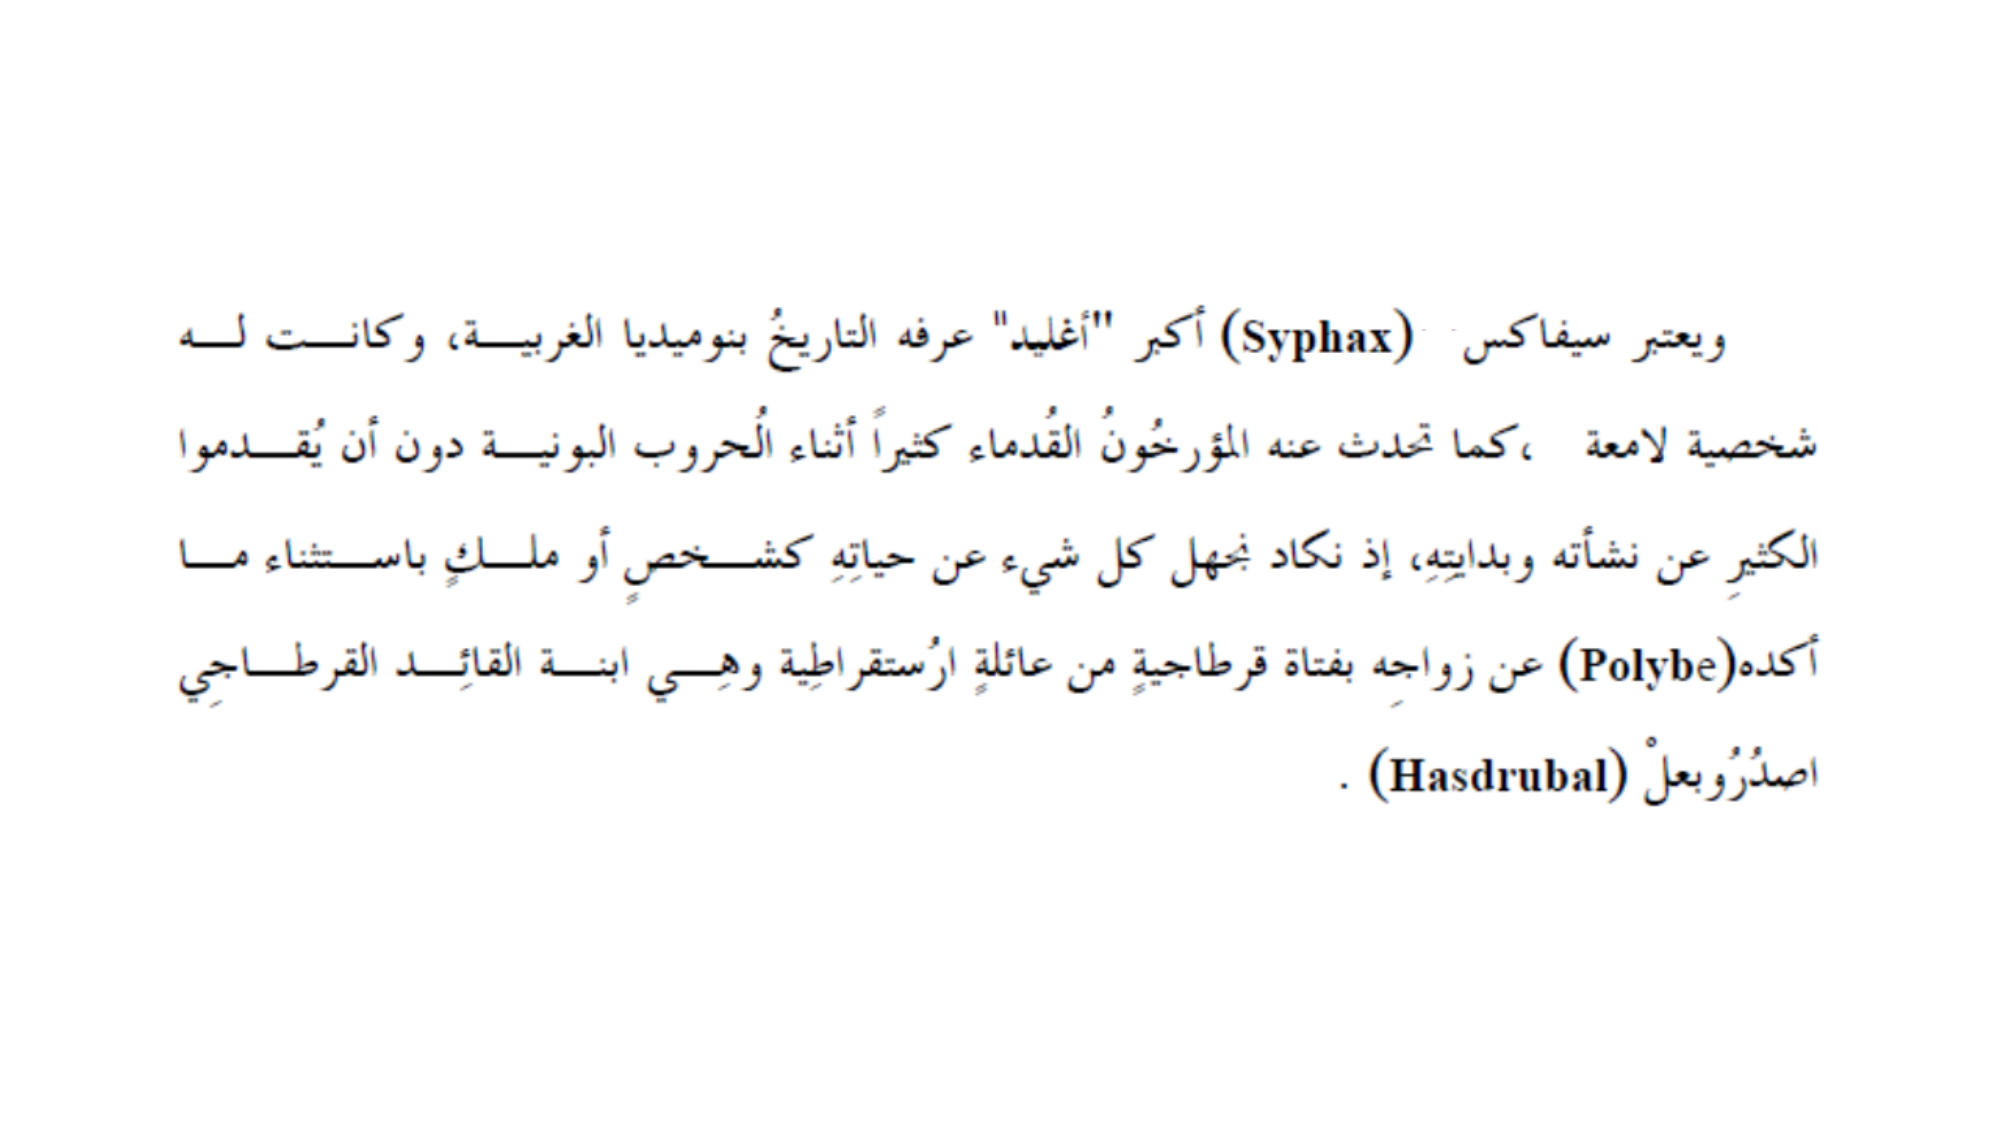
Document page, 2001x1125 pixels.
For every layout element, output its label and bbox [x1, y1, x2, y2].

picture [153, 292, 1847, 833]
